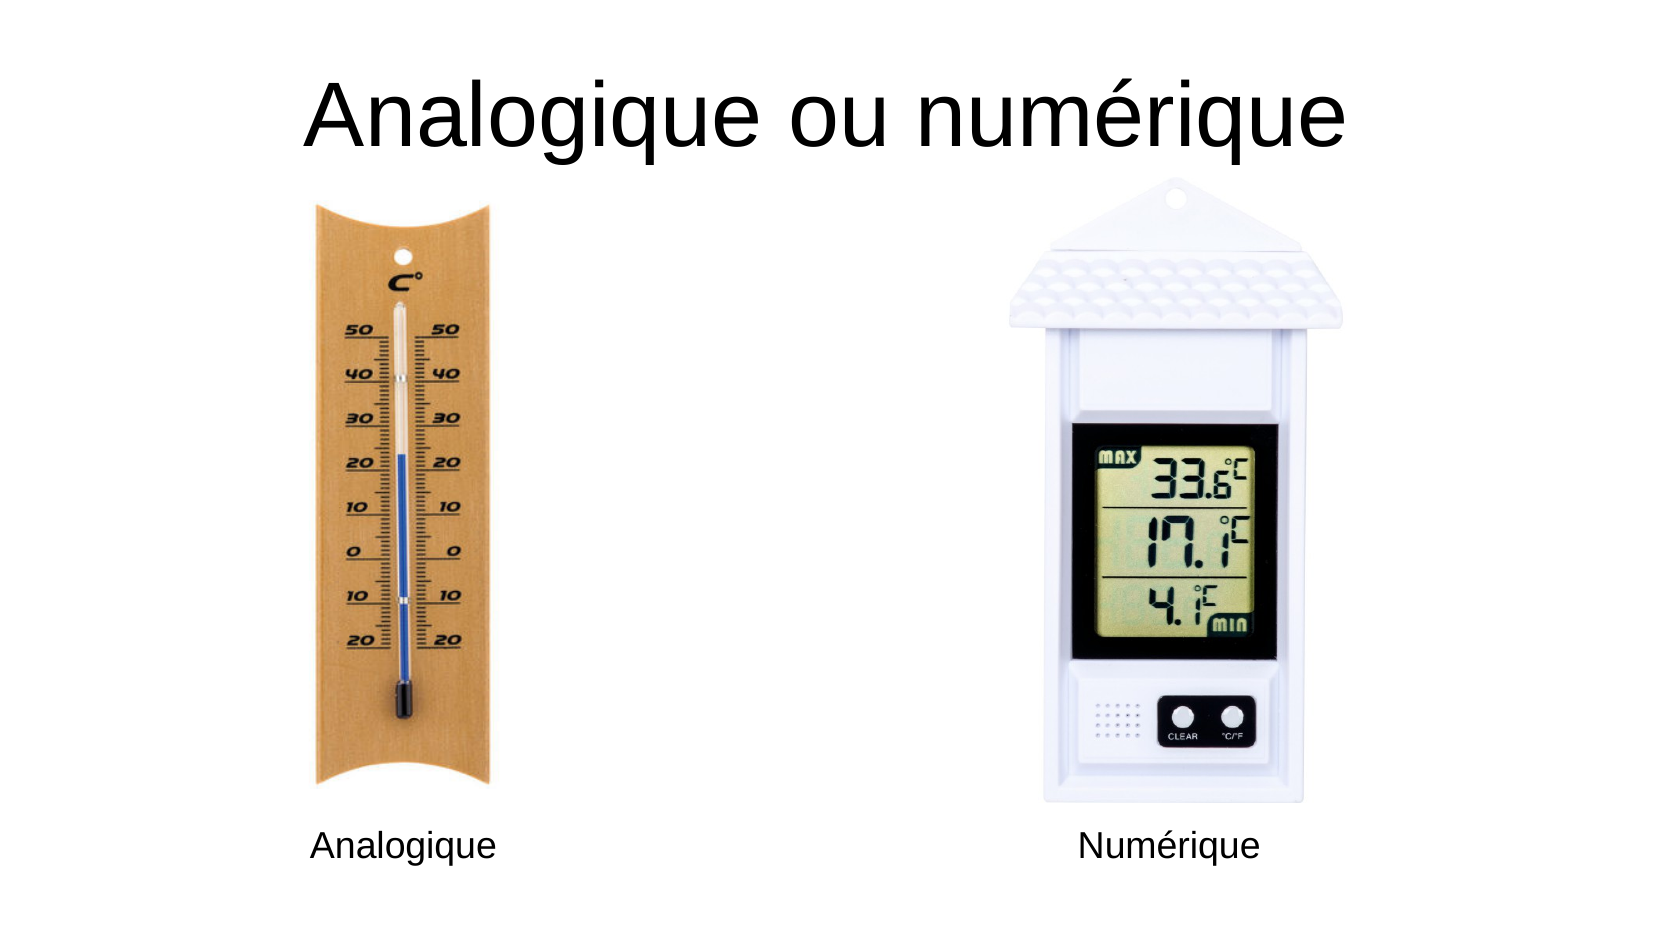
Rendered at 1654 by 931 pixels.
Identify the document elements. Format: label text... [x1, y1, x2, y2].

title Analogique ou numérique [82, 37, 1571, 193]
text_box Analogique [295, 817, 603, 875]
picture [862, 177, 1489, 803]
picture [109, 200, 697, 789]
text_box Numérique [1062, 817, 1371, 875]
